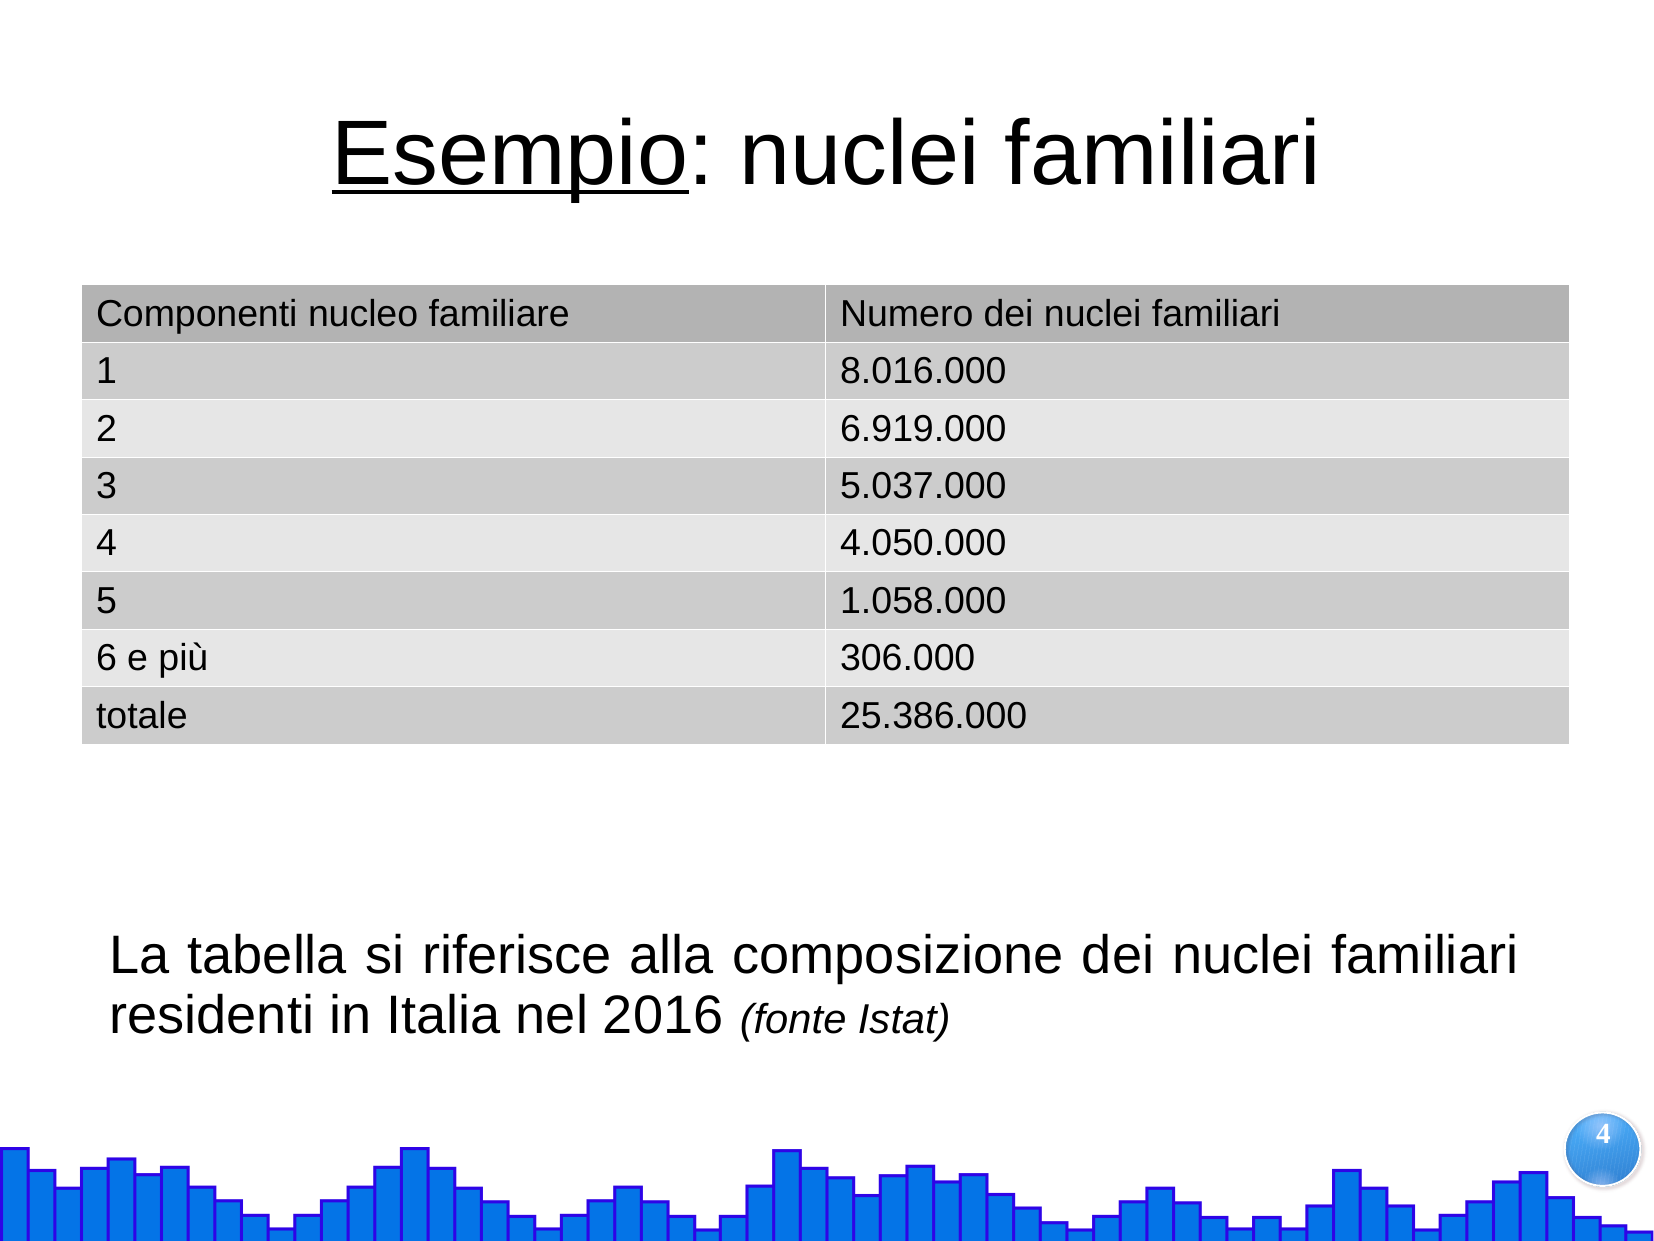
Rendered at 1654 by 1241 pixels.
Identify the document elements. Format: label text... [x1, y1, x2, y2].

table_cell 1 [82, 343, 825, 399]
table_cell 5.037.000 [826, 458, 1569, 514]
text_box La tabella si riferisce alla composizione dei nuclei familiari residenti in Italia nel 2016 (fonte Istat) [94, 916, 1536, 1054]
table_cell 306.000 [826, 630, 1569, 686]
table_cell 8.016.000 [826, 343, 1569, 399]
table_cell 2 [82, 400, 825, 457]
title Esempio: nuclei familiari [82, 49, 1571, 257]
table_header Numero dei nuclei familiari [826, 285, 1569, 342]
picture [0, 1147, 1654, 1241]
table_cell 5 [82, 572, 825, 629]
table_cell 6.919.000 [826, 400, 1569, 457]
table_cell 4.050.000 [826, 515, 1569, 571]
table_cell 4 [82, 515, 825, 571]
table_cell totale [82, 687, 825, 744]
table_cell 1.058.000 [826, 572, 1569, 629]
table_header Componenti nucleo familiare [82, 285, 825, 342]
table_cell 3 [82, 458, 825, 514]
table_cell 25.386.000 [826, 687, 1569, 744]
table_cell 6 e più [82, 630, 825, 686]
